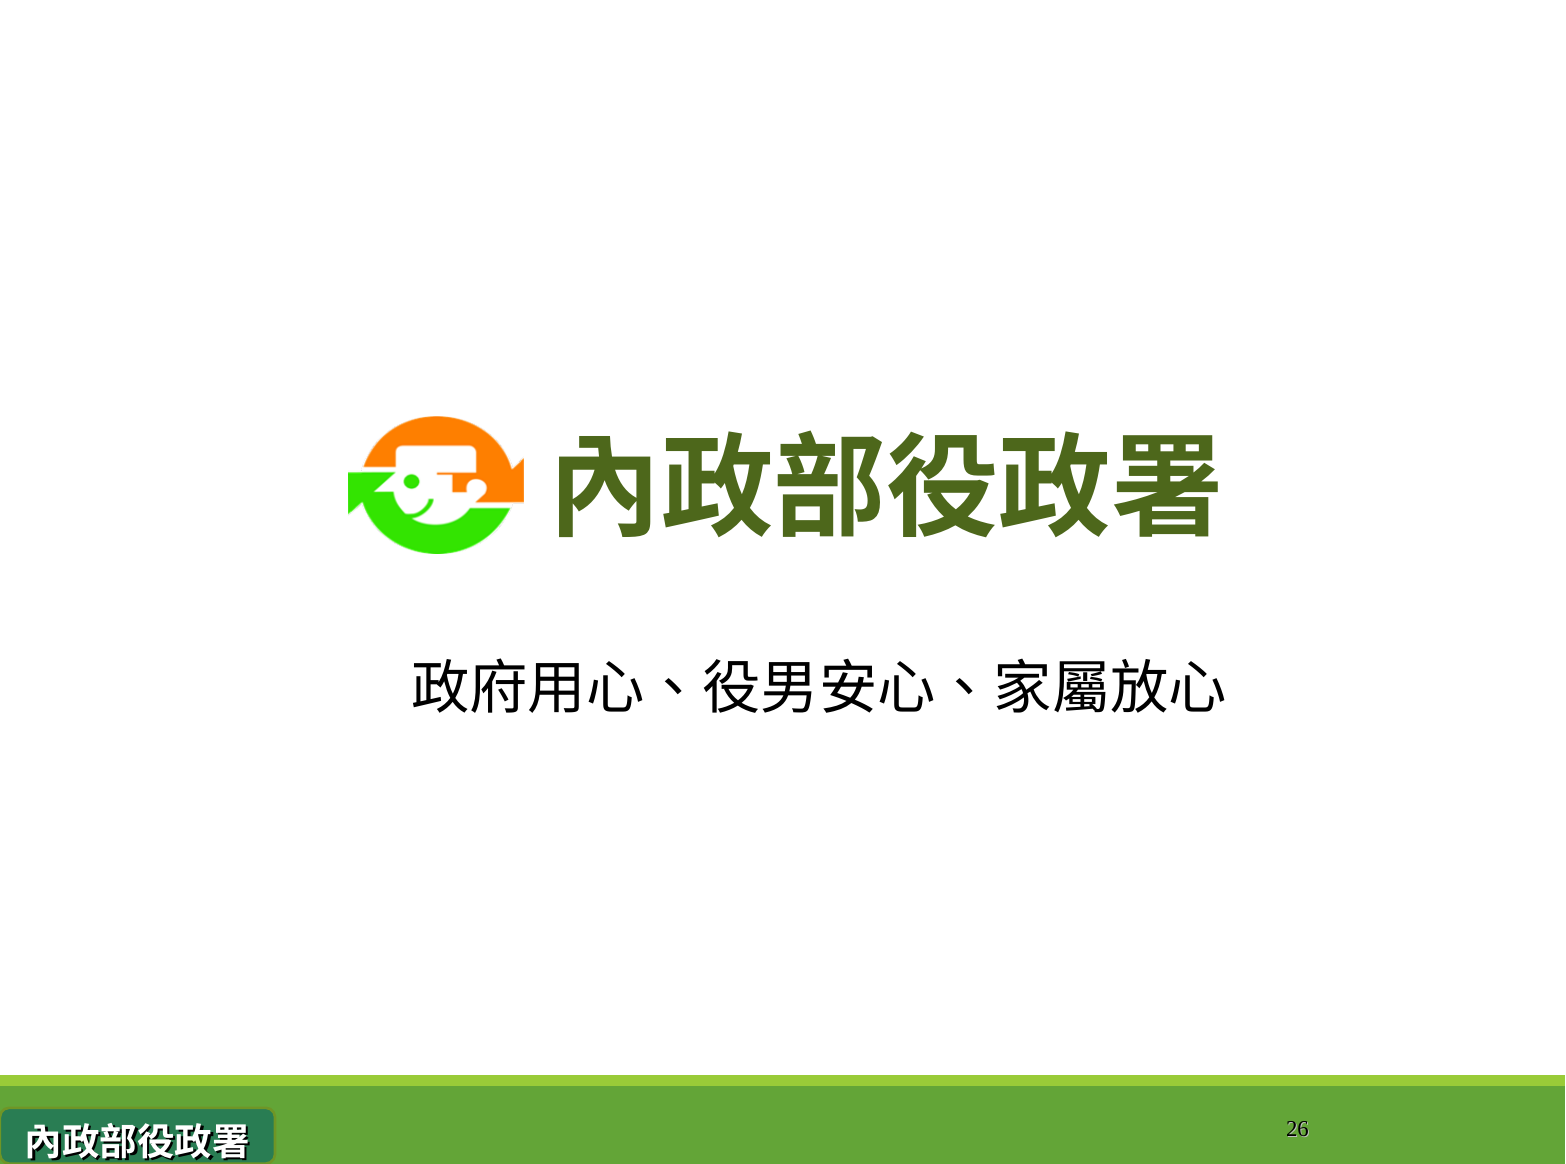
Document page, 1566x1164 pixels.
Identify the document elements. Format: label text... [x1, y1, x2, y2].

text_box 內政部役政署 [0, 1107, 276, 1164]
text_box 內政部役政署 [275, 423, 1498, 560]
text_box 政府用心、役男安心、家屬放心 [348, 642, 1290, 729]
text_box 25 [1270, 1096, 1440, 1158]
picture [348, 416, 524, 554]
